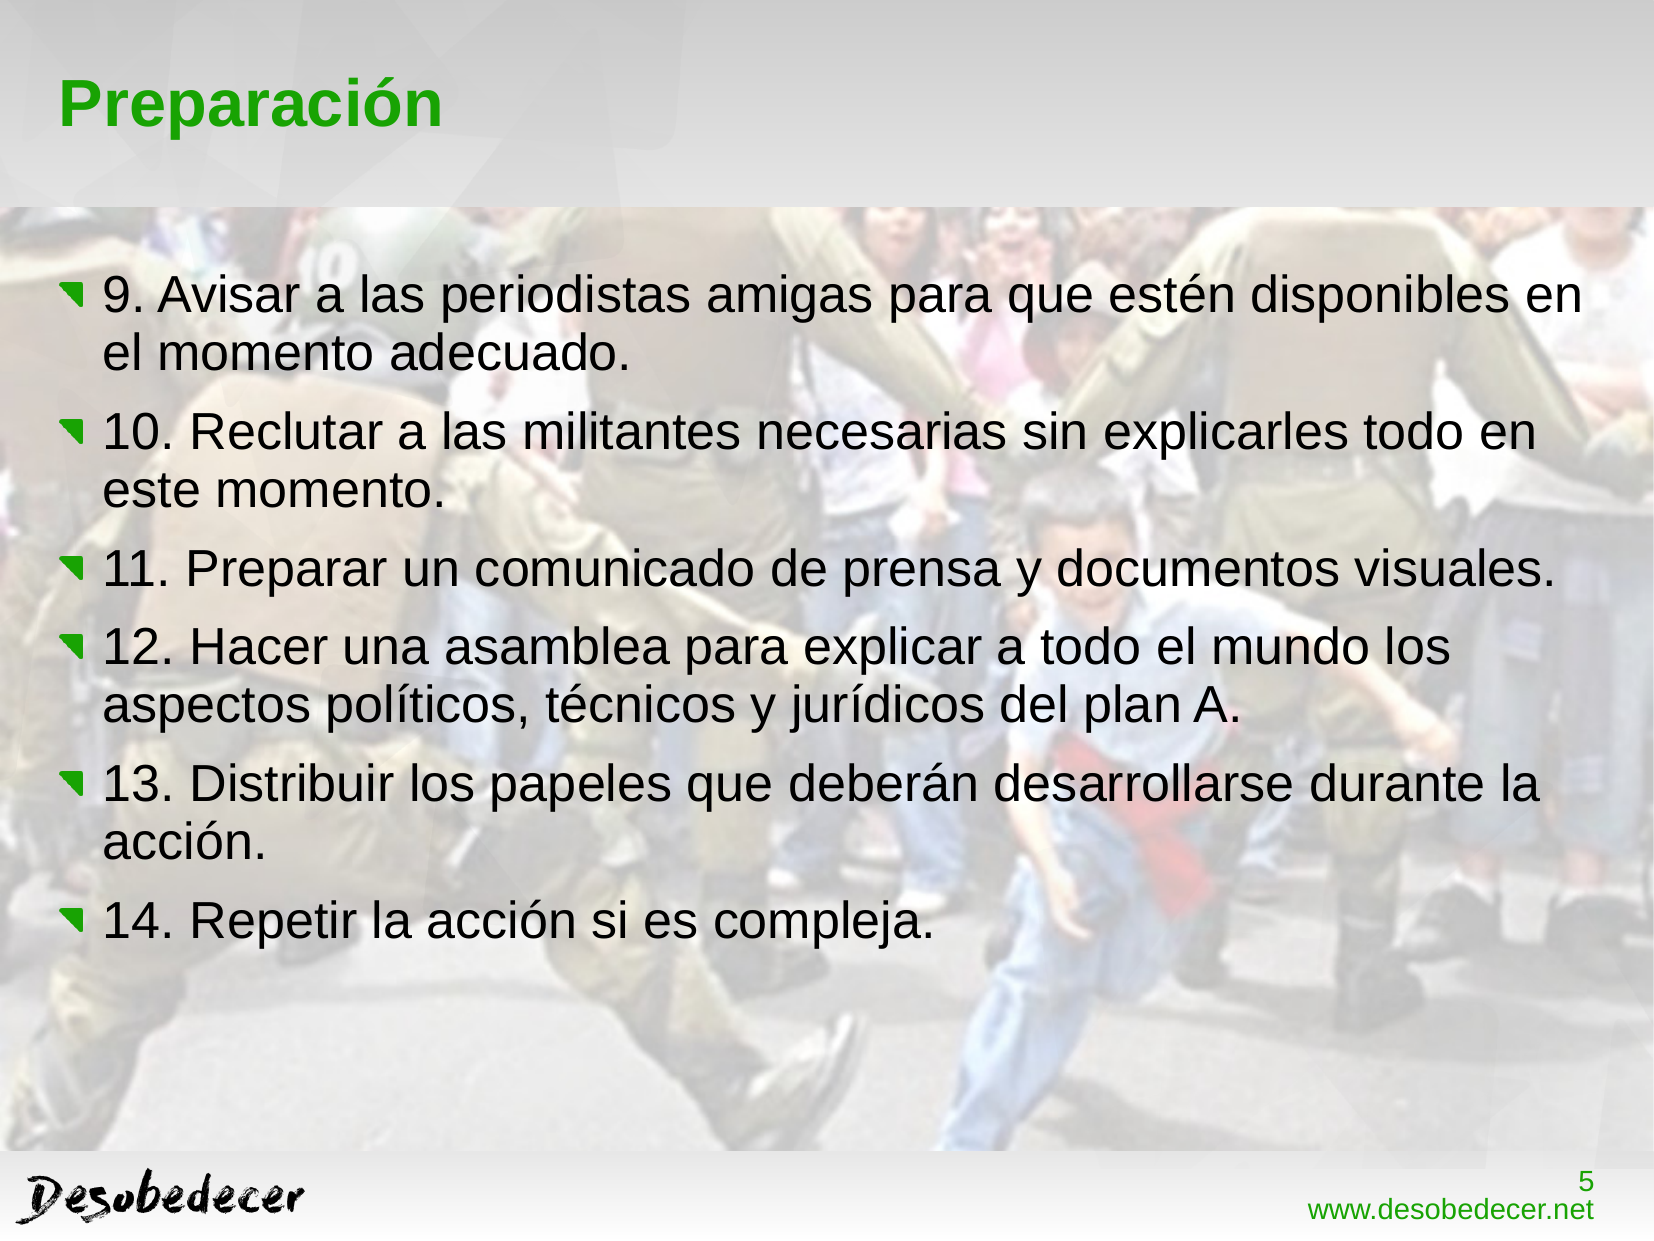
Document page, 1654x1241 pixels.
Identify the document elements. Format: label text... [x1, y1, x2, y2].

picture [11, 1162, 308, 1228]
list 9. Avisar a las periodistas amigas para que estén disponibles en el momento adecuado. 10. Reclutar a las militantes necesarias sin explicarles todo en este momento. 11. Preparar un comunicado de prensa y documentos visuales. 12. Hacer una asamblea para explicar a todo el mundo los aspectos políticos, técnicos y jurídicos del plan A. 13. Distribuir los papeles que deberán desarrollarse durante la acción. 14. Repetir la acción si es compleja. [59, 265, 1595, 1034]
title Preparación [59, 29, 1595, 178]
picture [0, 0, 1654, 1169]
